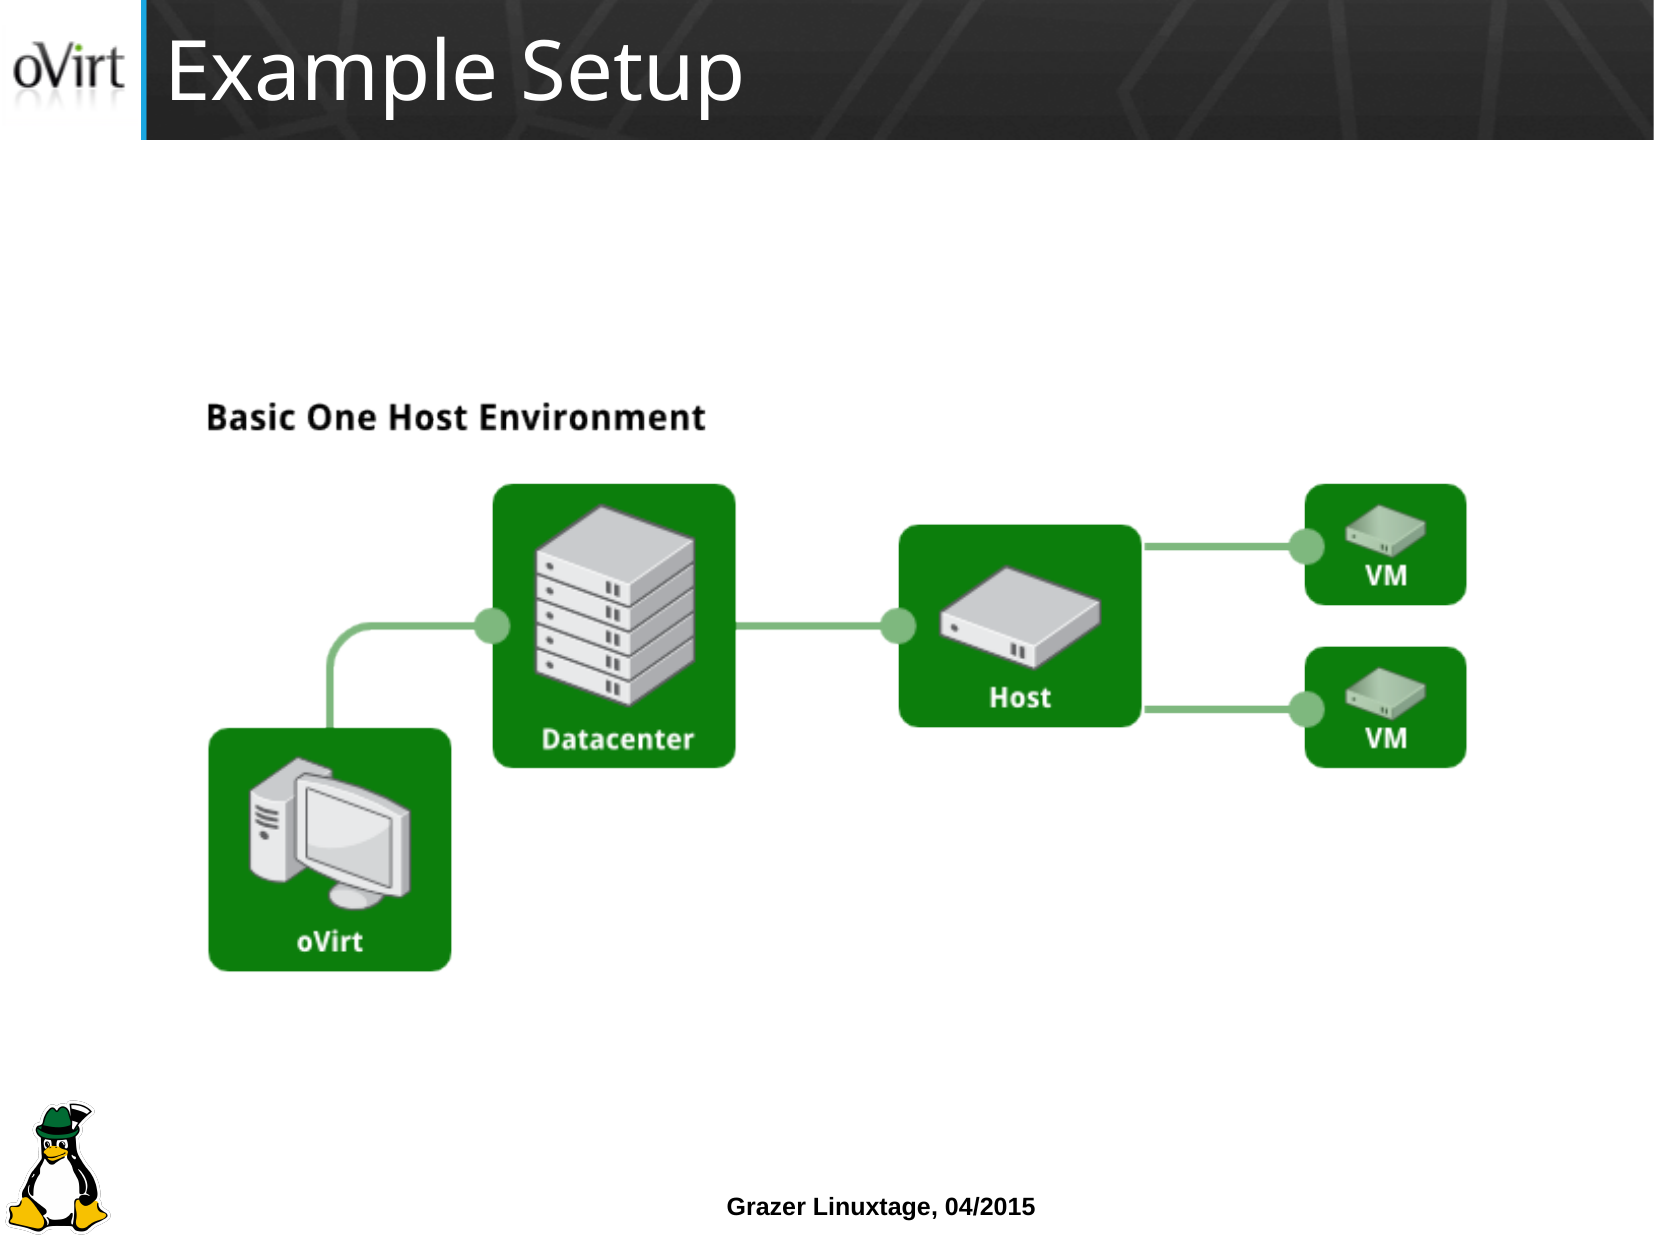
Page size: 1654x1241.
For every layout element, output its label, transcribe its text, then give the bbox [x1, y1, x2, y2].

title Example Setup [164, 18, 1653, 119]
picture [5, 1100, 111, 1235]
picture [168, 362, 1508, 1013]
picture [0, 0, 1654, 140]
